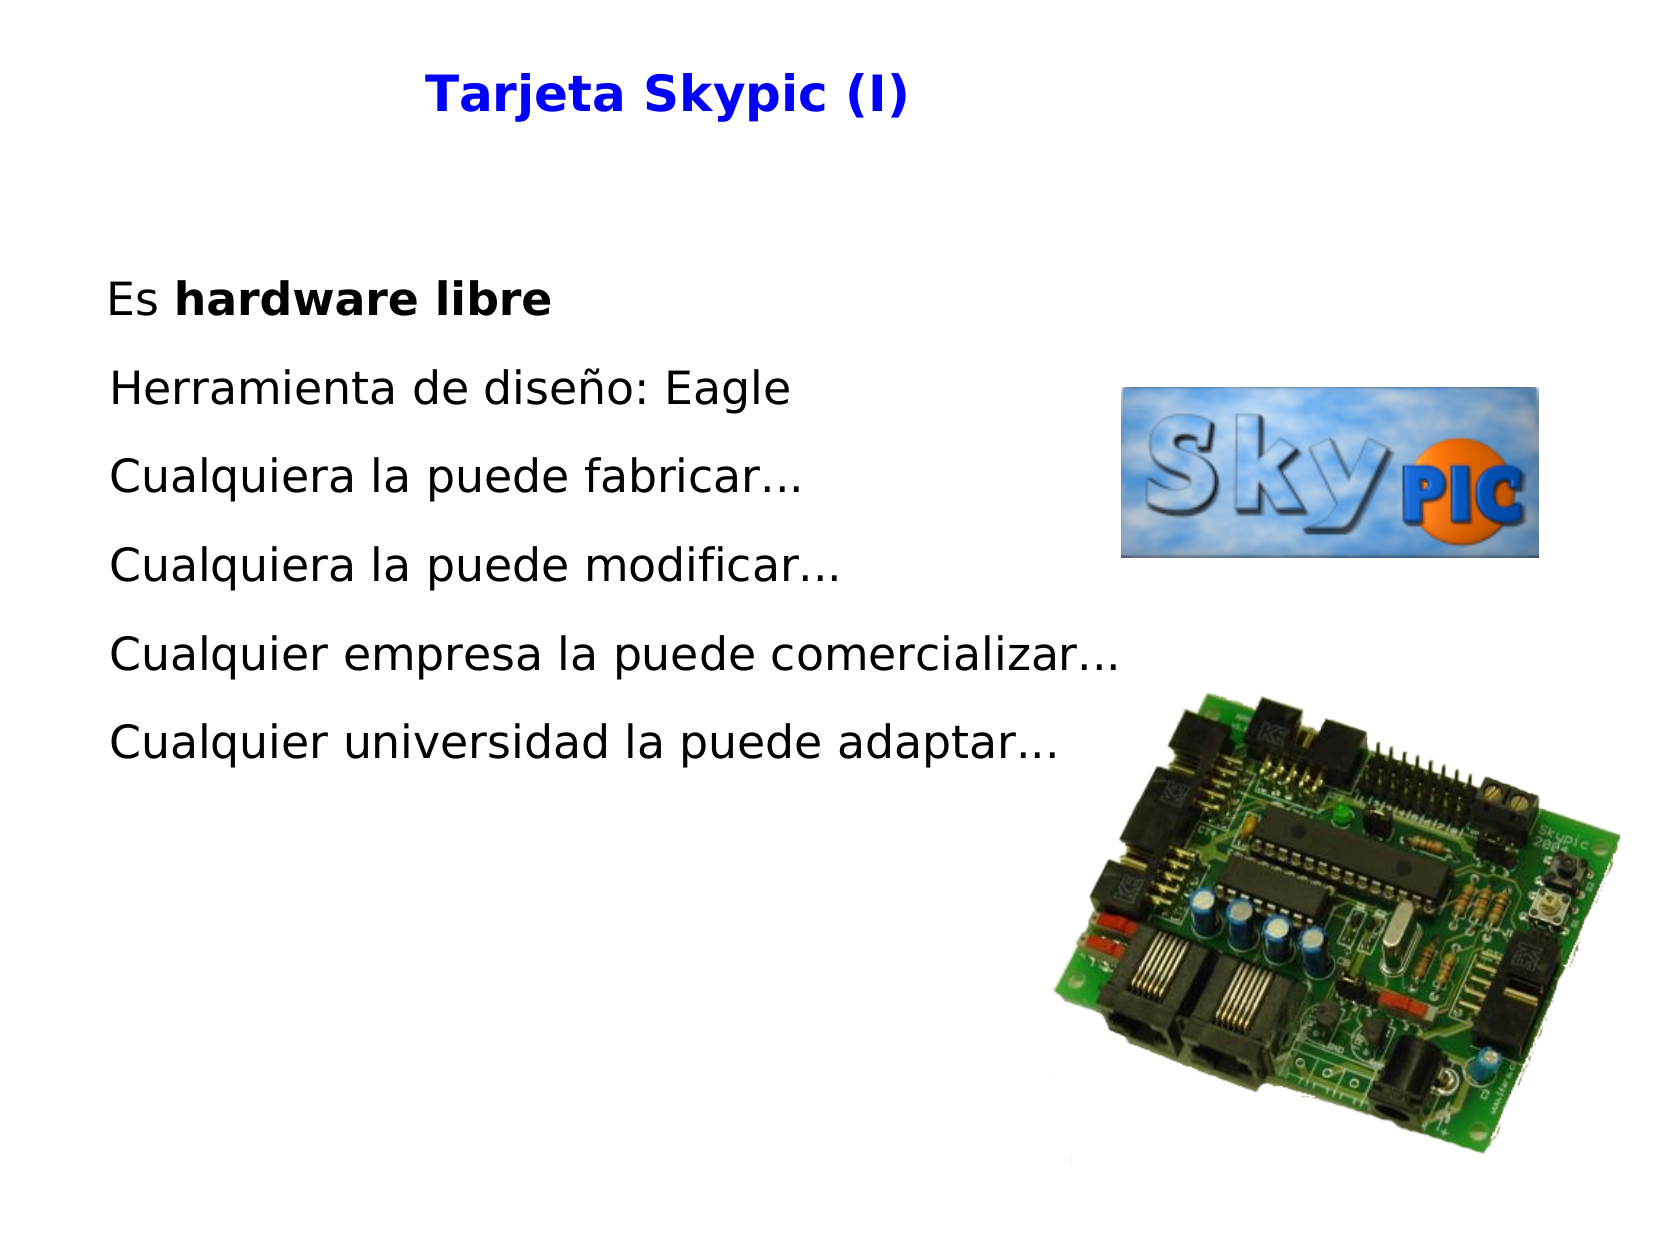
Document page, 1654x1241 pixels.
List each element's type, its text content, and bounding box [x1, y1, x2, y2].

picture [1049, 689, 1654, 1163]
text_box Es hardware libre Herramienta de diseño: Eagle Cualquiera la puede fabricar... Cualquiera la puede modificar... Cualquier empresa la puede comercializar... Cualquier universidad la puede adaptar... [79, 265, 1153, 778]
picture [1153, 387, 1539, 558]
text_box Tarjeta Skypic (I) [410, 57, 926, 131]
